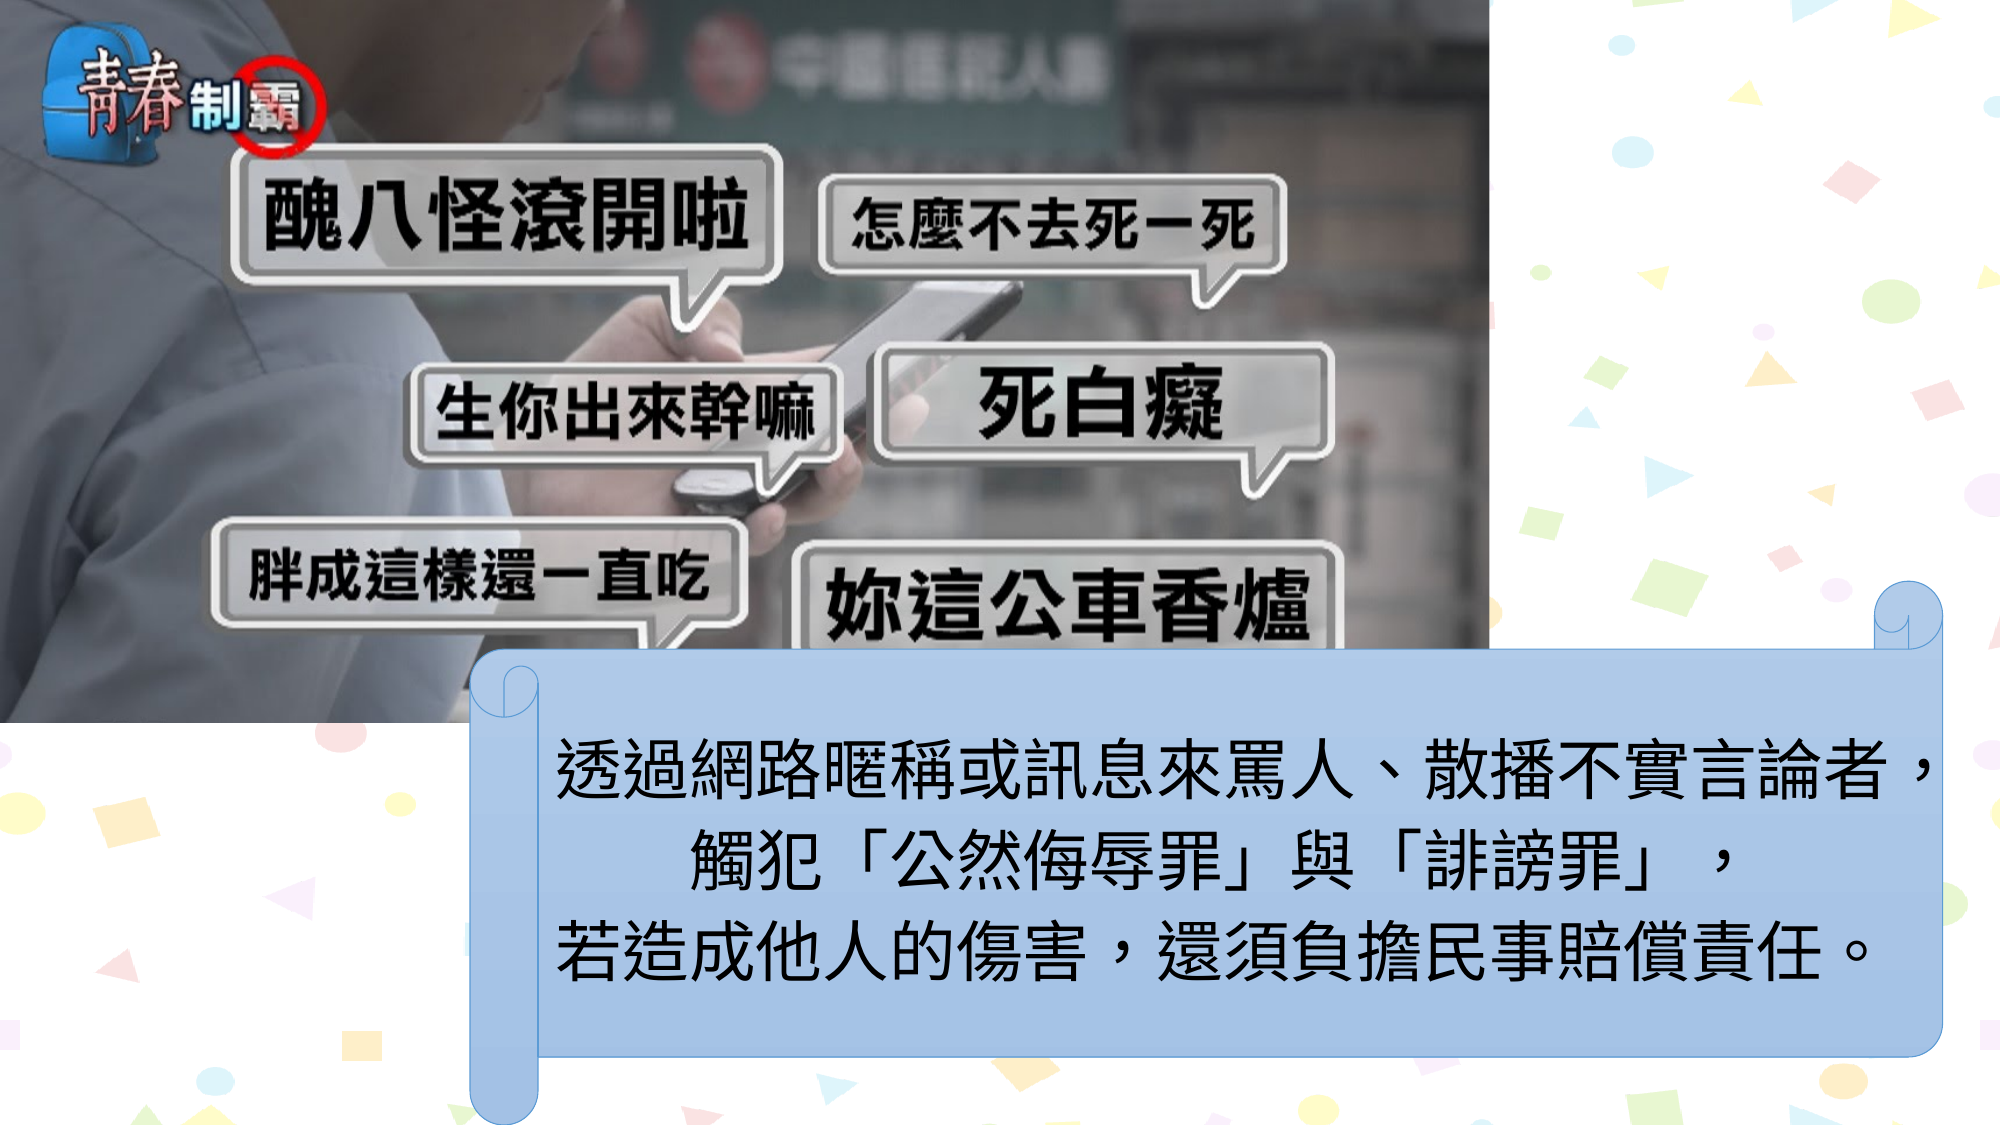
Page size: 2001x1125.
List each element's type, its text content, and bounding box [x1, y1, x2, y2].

text_box 透過網路暱稱或訊息來罵人、散播不實言論者，觸犯「公然侮辱罪」與「誹謗罪」， 若造成他人的傷害，還須負擔民事賠償責任。 [470, 581, 1943, 1125]
picture [0, 0, 1490, 723]
